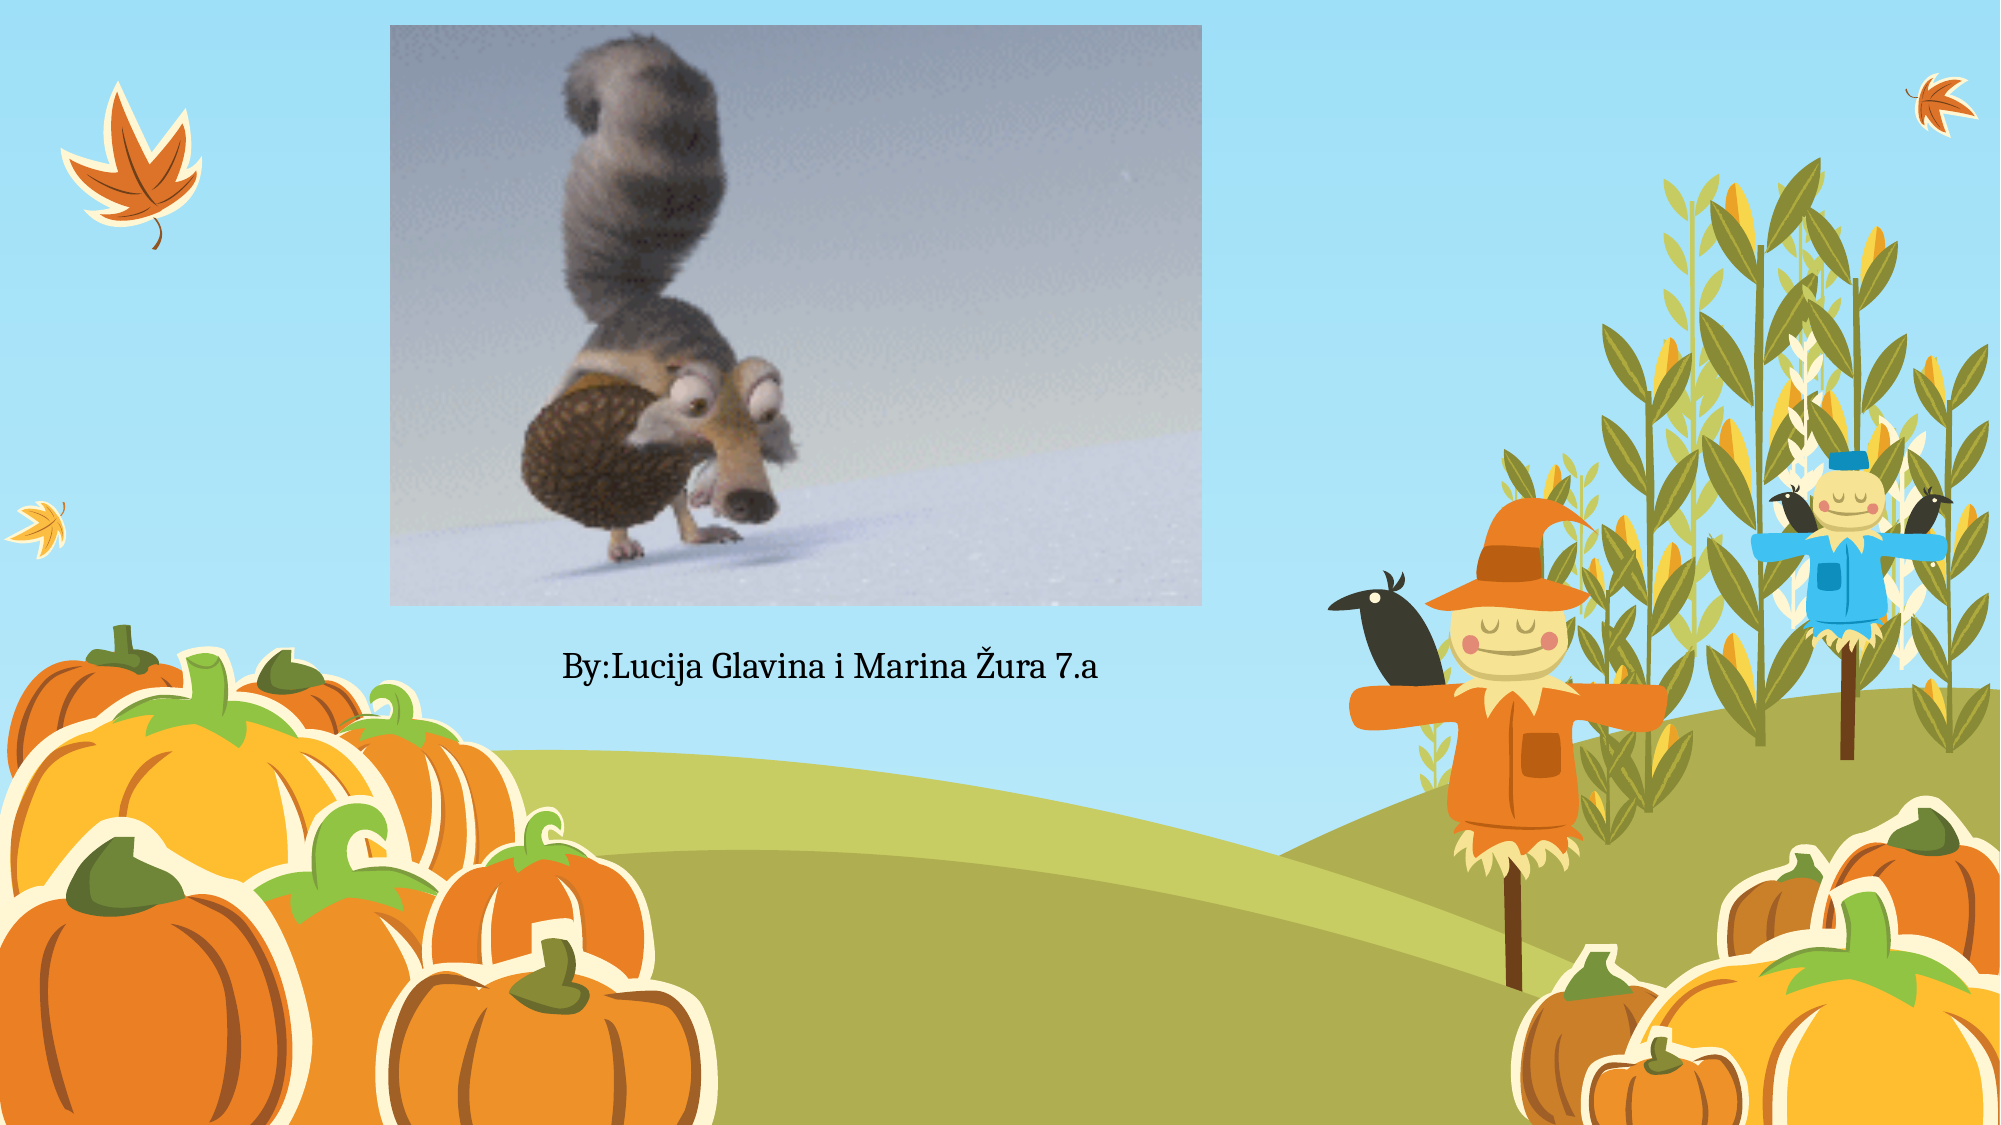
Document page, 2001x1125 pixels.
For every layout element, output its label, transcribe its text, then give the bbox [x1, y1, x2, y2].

picture [390, 25, 1202, 606]
title By:Lucija Glavina i Marina Žura 7.a [333, 135, 1328, 712]
